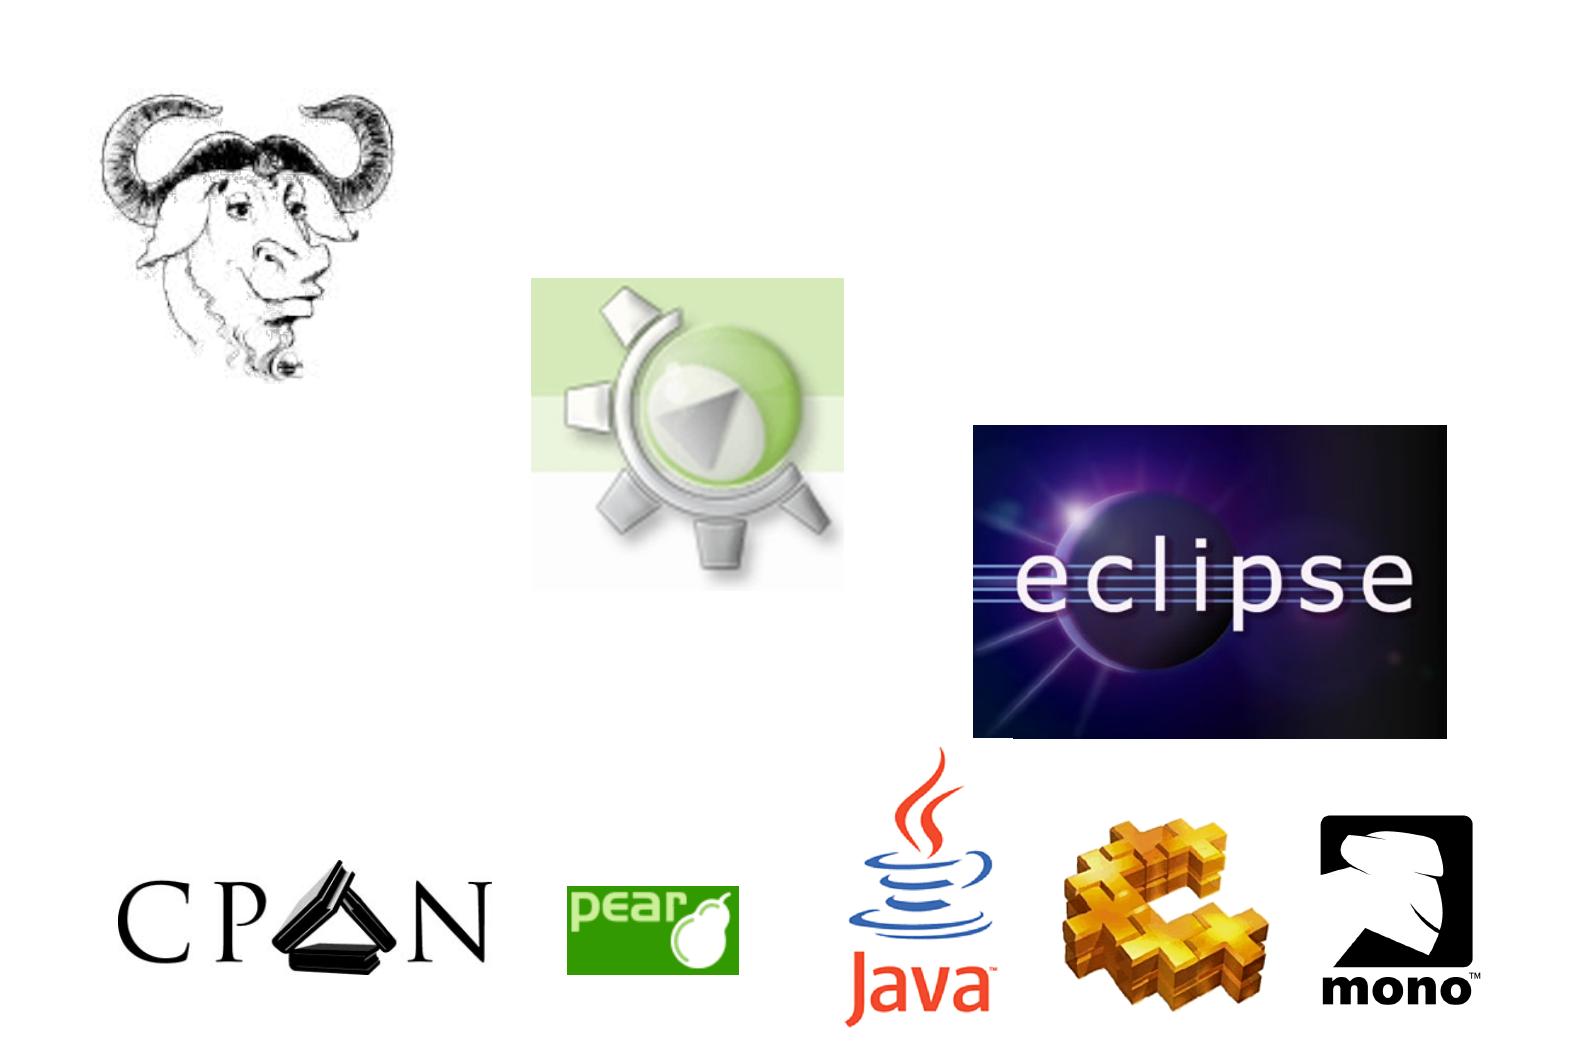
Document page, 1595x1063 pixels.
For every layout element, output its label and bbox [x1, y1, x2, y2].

picture [531, 278, 844, 591]
picture [1062, 797, 1536, 1034]
picture [826, 425, 1447, 1034]
picture [88, 88, 401, 384]
picture [118, 860, 492, 975]
picture [567, 886, 739, 975]
